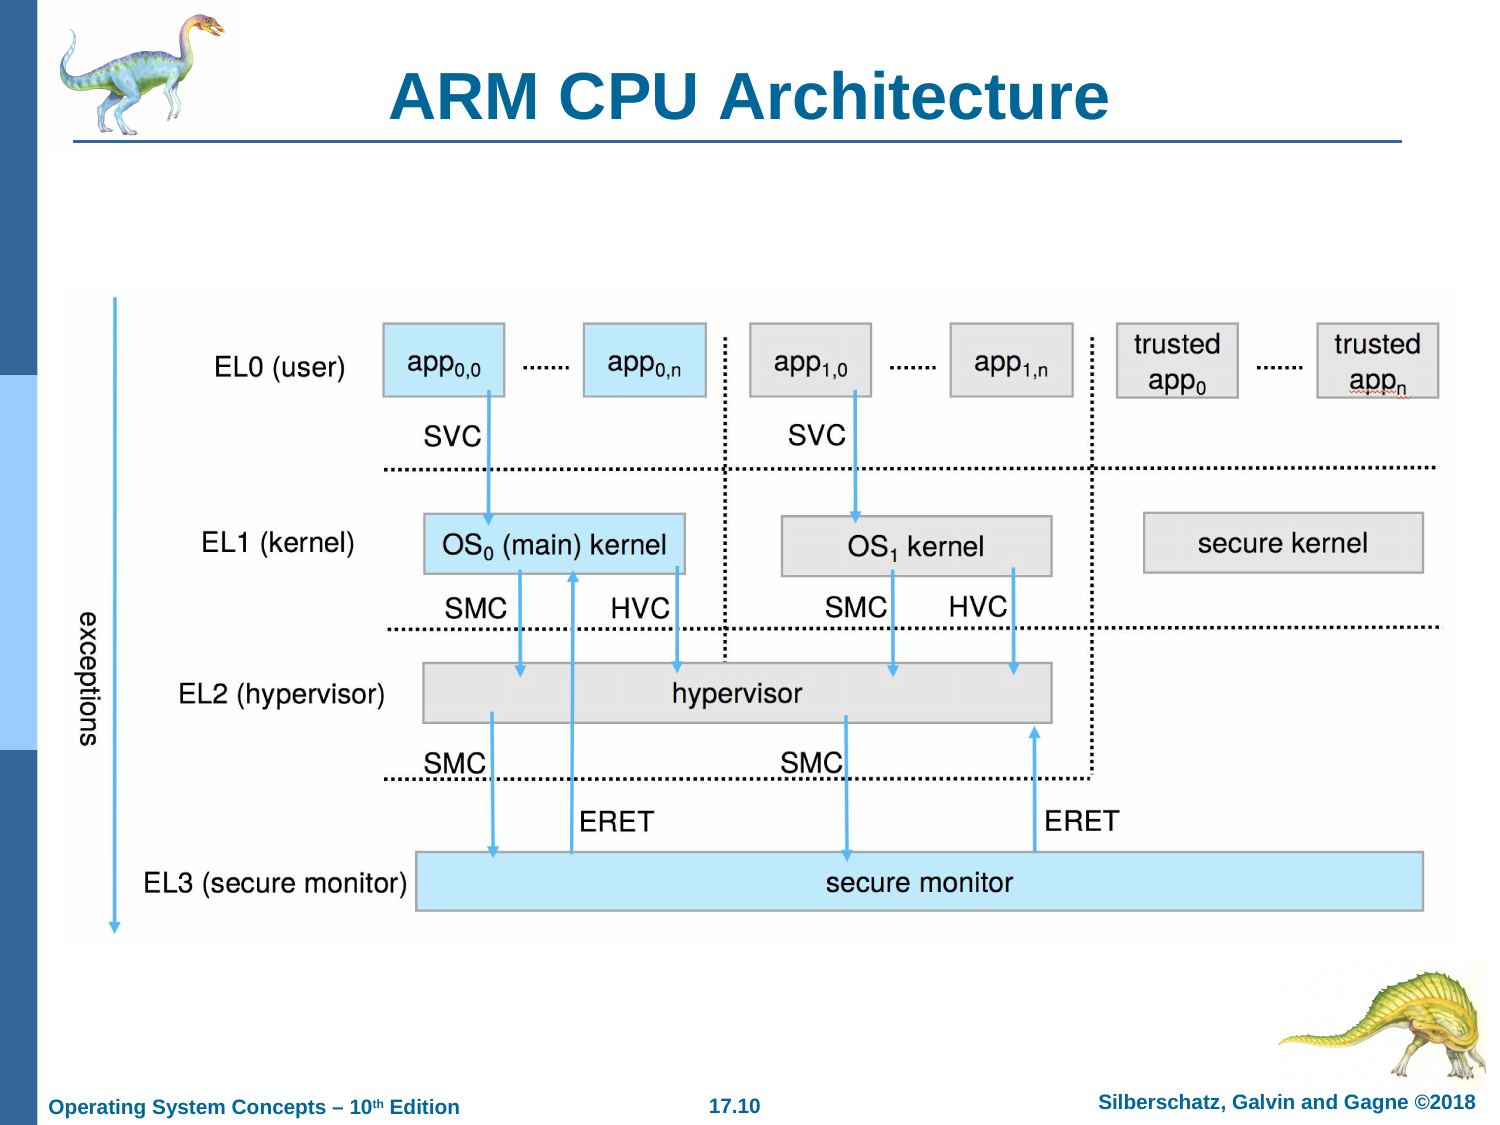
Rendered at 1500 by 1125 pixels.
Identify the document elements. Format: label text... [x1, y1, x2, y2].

picture [60, 286, 1458, 947]
picture [1275, 959, 1486, 1090]
picture [46, 0, 243, 149]
picture [1415, 1094, 1423, 1099]
title ARM CPU Architecture [75, 45, 1426, 141]
